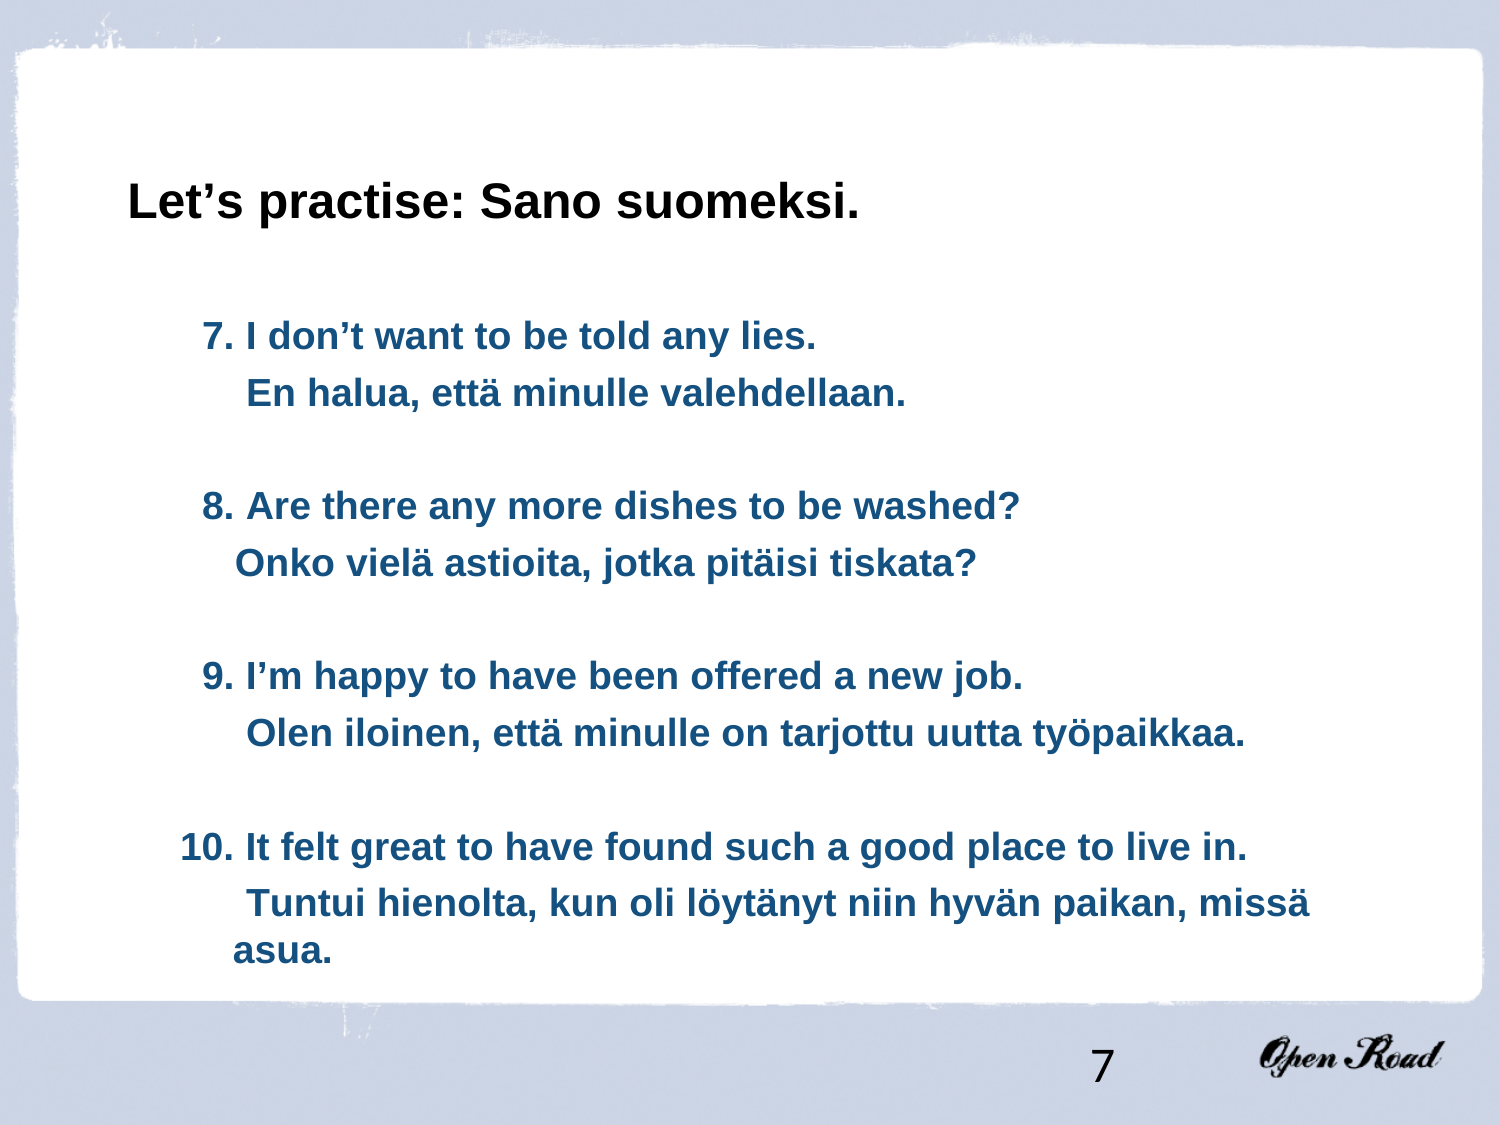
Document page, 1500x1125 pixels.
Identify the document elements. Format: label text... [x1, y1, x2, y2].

list 7. I don’t want to be told any lies. En halua, että minulle valehdellaan. 8. Are there any more dishes to be washed? Onko vielä astioita, jotka pitäisi tiskata? 9. I’m happy to have been offered a new job. Olen iloinen, että minulle on tarjottu uutta työpaikkaa. 10. It felt great to have found such a good place to live in. Tuntui hienolta, kun oli löytänyt niin hyvän paikan, missä asua. [112, 302, 1436, 985]
title Let’s practise: Sano suomeksi. [112, 160, 1388, 281]
